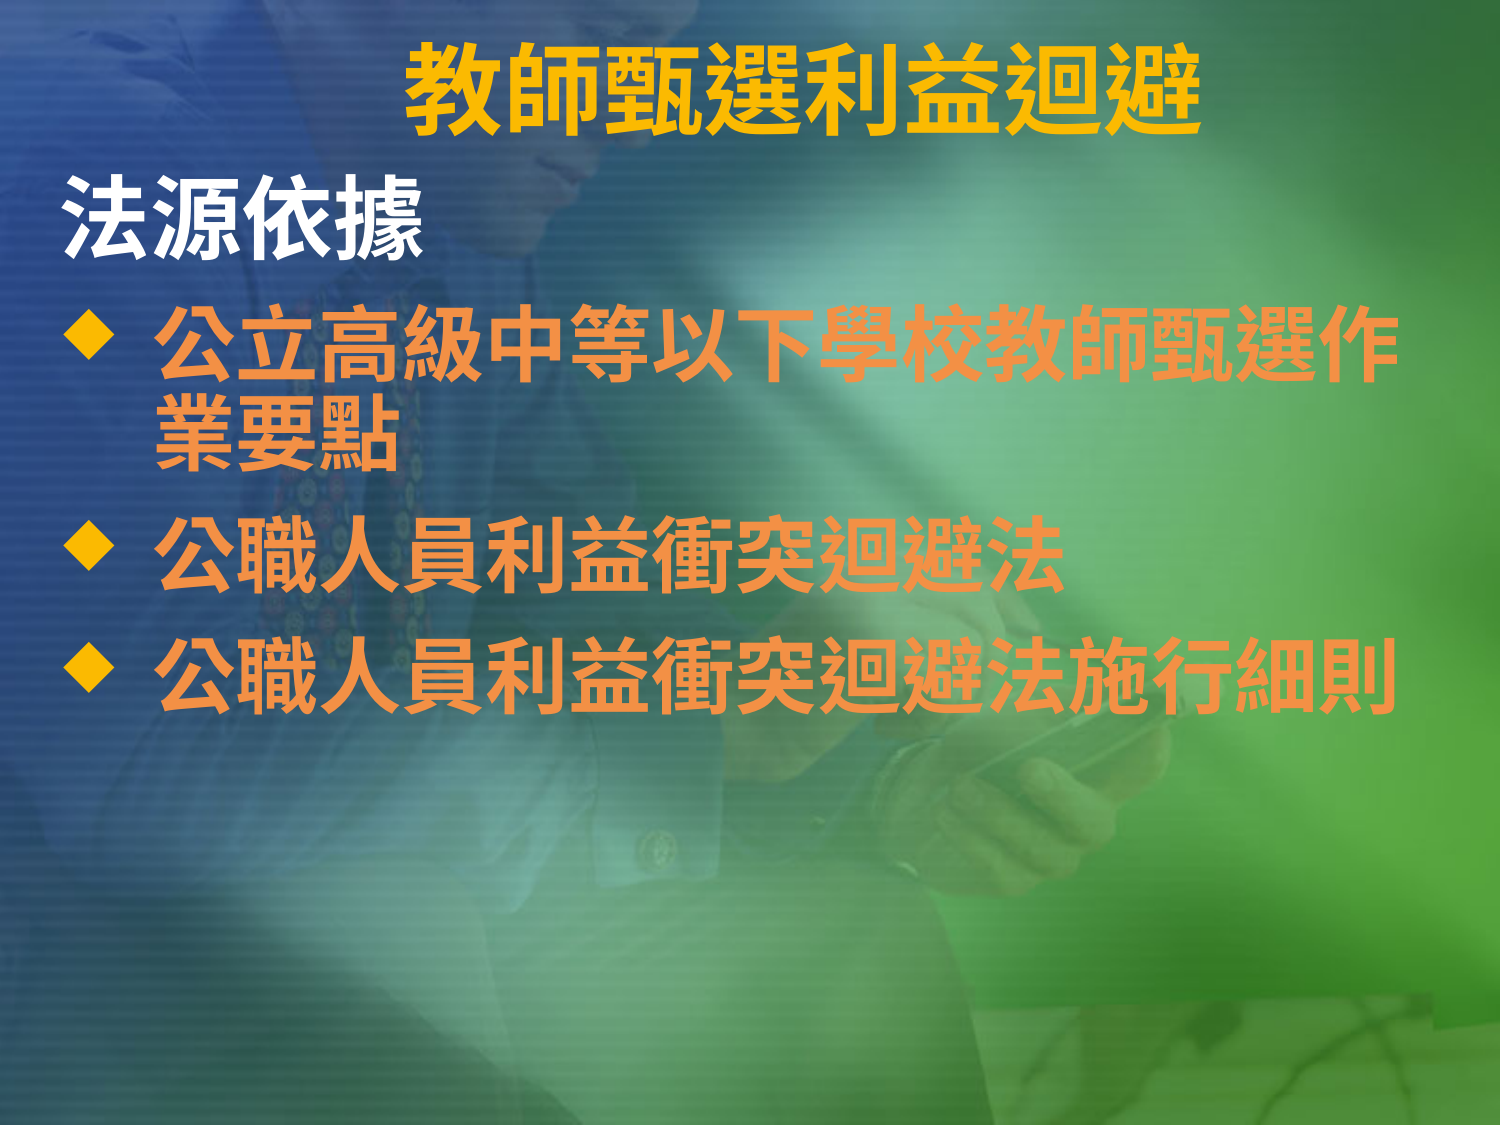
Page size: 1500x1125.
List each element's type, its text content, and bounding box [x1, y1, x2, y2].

title 教師甄選利益迴避 [171, 12, 1371, 163]
list 法源依據 公立高級中等以下學校教師甄選作業要點 公職人員利益衝突迴避法 公職人員利益衝突迴避法施行細則 [43, 165, 1464, 854]
picture [0, 0, 1500, 1125]
